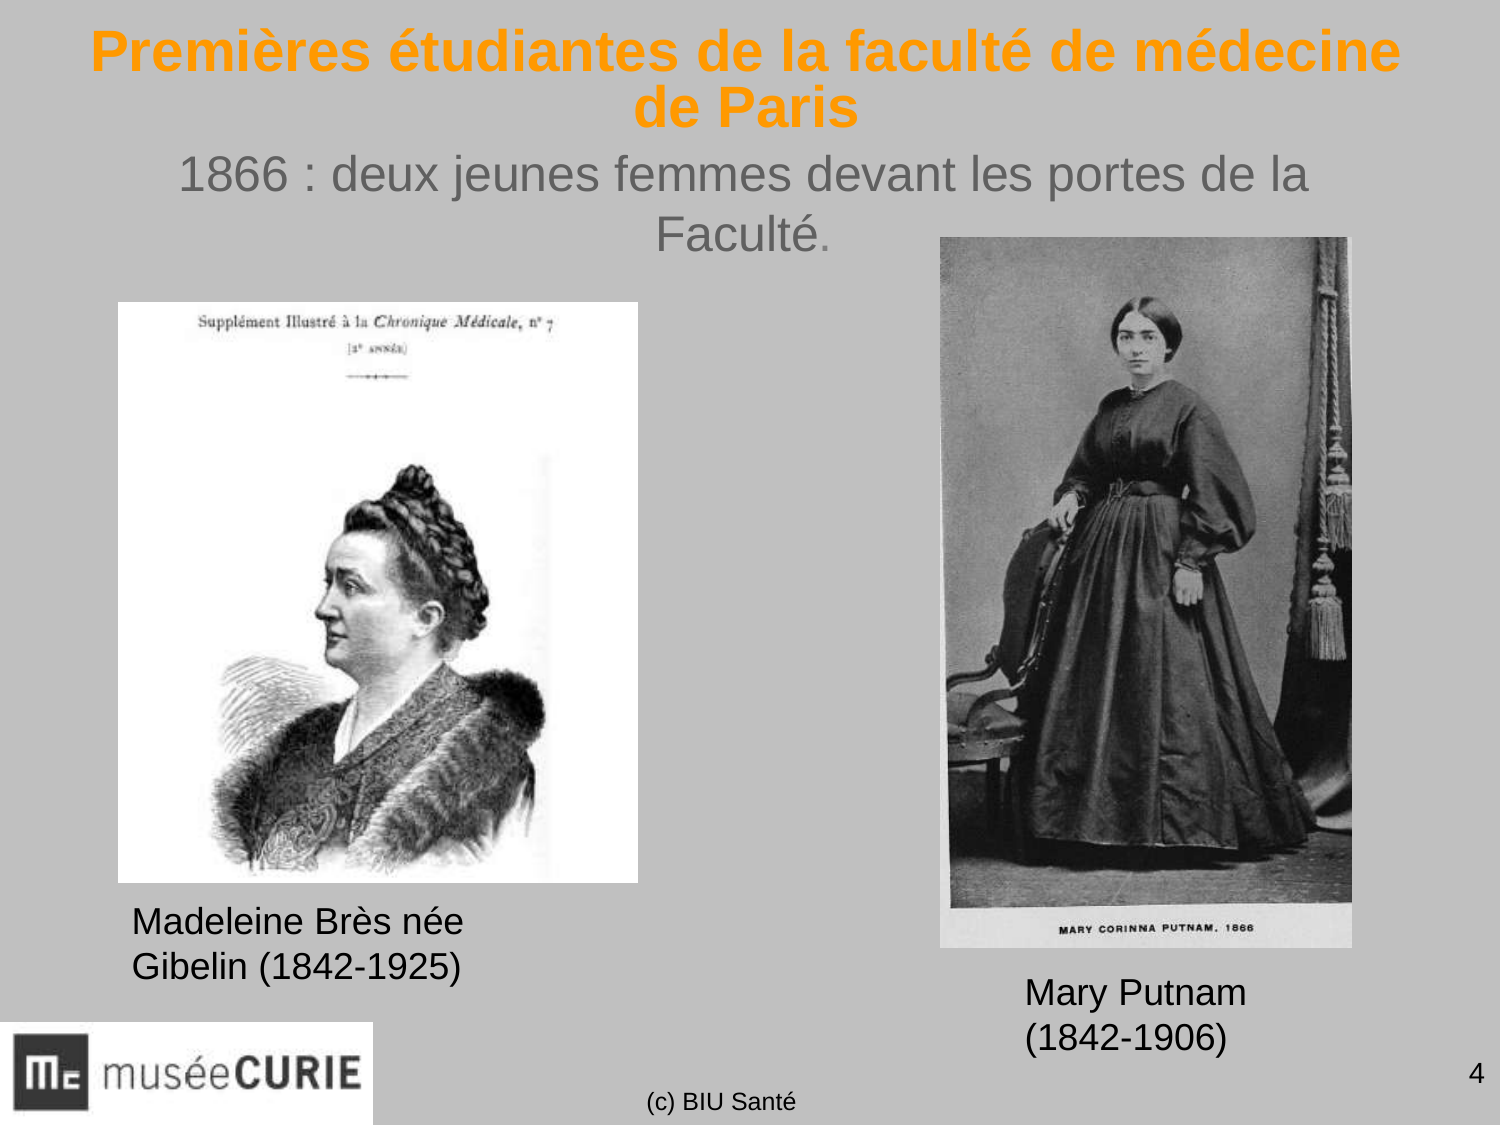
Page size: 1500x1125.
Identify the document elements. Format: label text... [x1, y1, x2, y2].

text_box Premières étudiantes de la faculté de médecine de Paris [41, 18, 1453, 147]
text_box (c) BIU Santé [631, 1064, 940, 1125]
text_box Madeleine Brès née Gibelin (1842-1925) [116, 889, 484, 995]
text_box Mary Putnam (1842-1906) [1009, 960, 1312, 1066]
text_box 1866 : deux jeunes femmes devant les portes de la Faculté. [70, 134, 1418, 270]
picture [940, 237, 1352, 948]
picture [0, 1022, 373, 1125]
text_box <numéro> [1387, 1046, 1500, 1125]
picture [118, 302, 638, 883]
